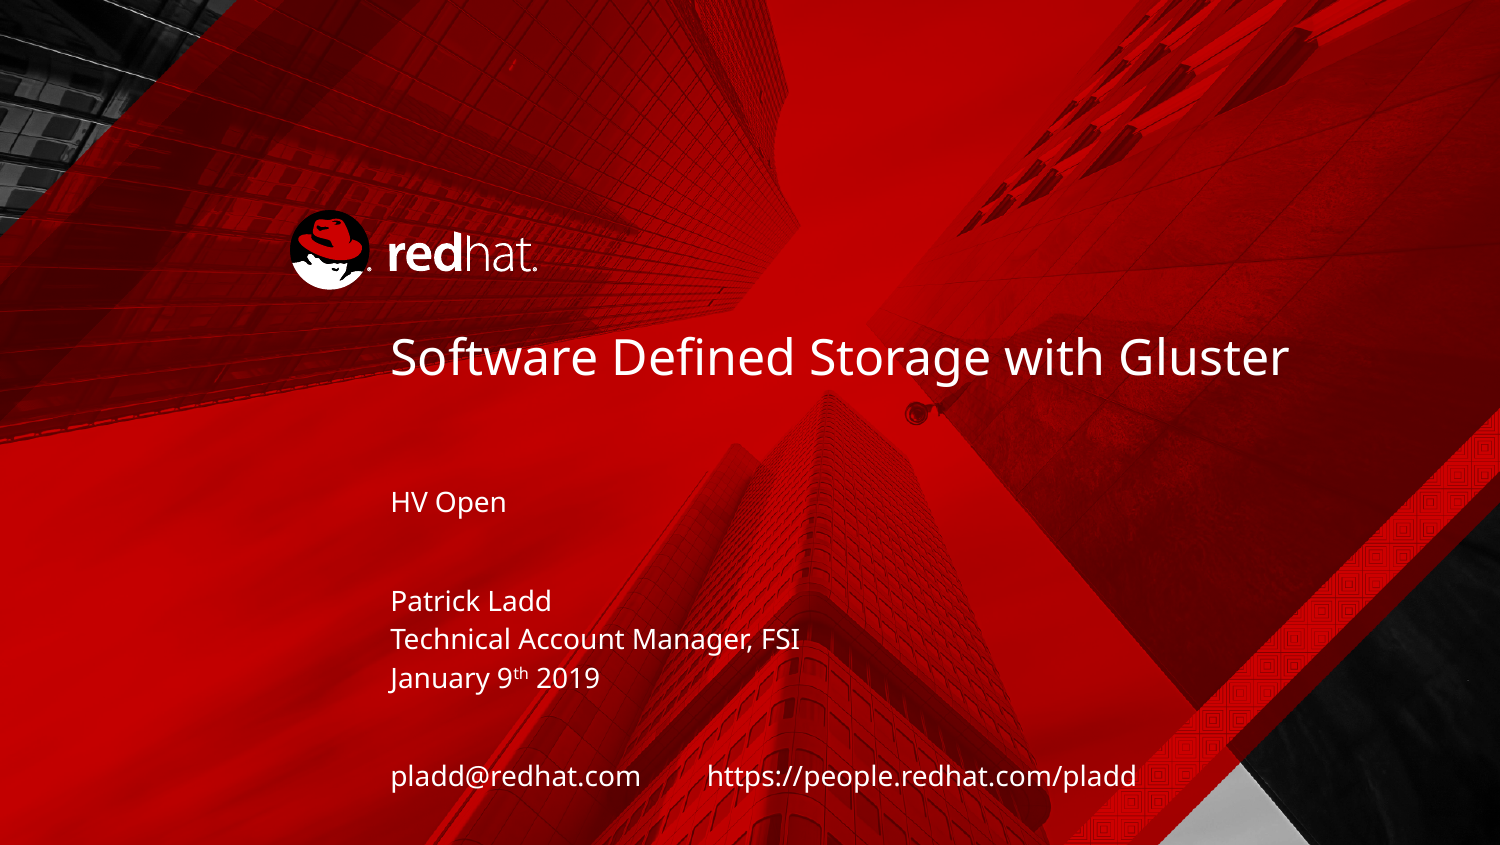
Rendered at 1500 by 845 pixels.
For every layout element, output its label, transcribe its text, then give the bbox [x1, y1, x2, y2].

title Software Defined Storage with Gluster [390, 321, 1381, 463]
list HV Open Patrick Ladd Technical Account Manager, FSI January 9th 2019 pladd@redhat.com https://people.redhat.com/pladd [390, 482, 1351, 748]
picture [0, 0, 1500, 845]
